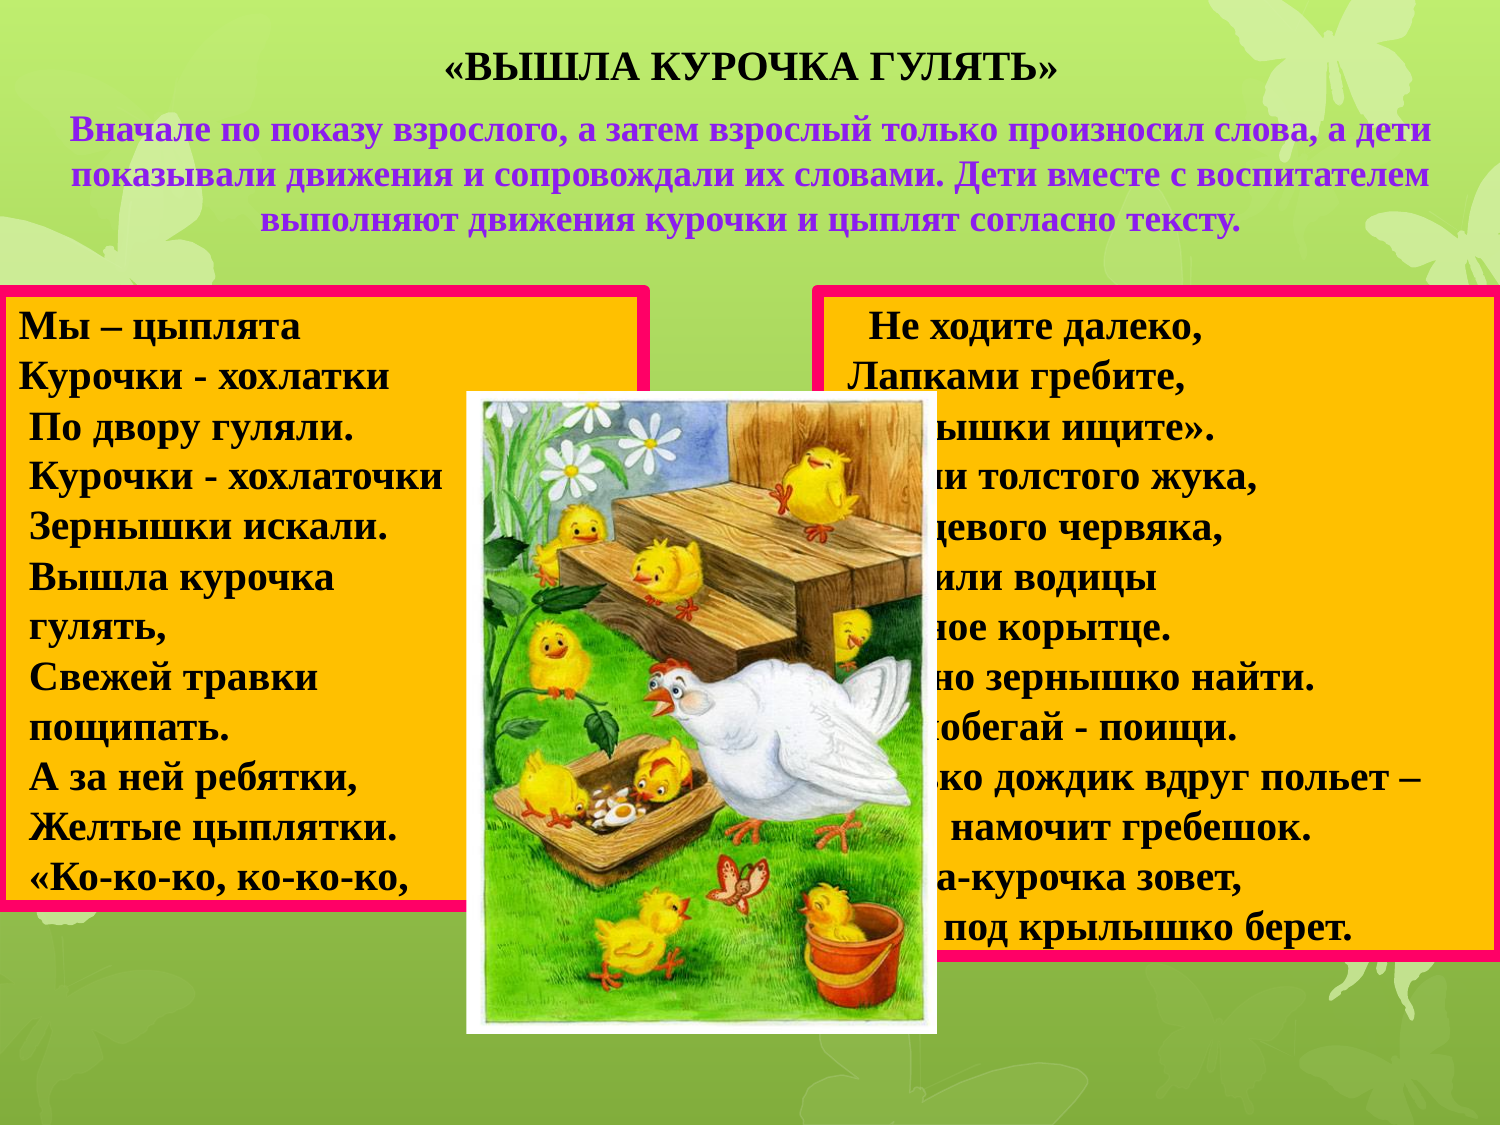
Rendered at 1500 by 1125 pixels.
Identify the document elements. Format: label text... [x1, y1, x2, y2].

text_box Вначале по показу взрослого, а затем взрослый только произносил слова, а дети показывали движения и сопровождали их словами. Дети вместе с воспитателем выполняют движения курочки и цыплят согласно тексту. [35, 96, 1465, 247]
text_box «Вышла курочка гулять» [424, 31, 1076, 96]
picture [466, 391, 937, 1034]
text_box Мы – цыплята Курочки - хохлатки По двору гуляли. Курочки - хохлаточки Зернышки искали. Вышла курочка гулять, Свежей травки пощипать. А за ней ребятки, Желтые цыплятки. «Ко-ко-ко, ко-ко-ко, [0, 291, 644, 906]
text_box Не ходите далеко, Лапками гребите, Зернышки ищите». Съели толстого жука, Дождевого червяка, Выпили водицы Полное корытце. Нужно зернышко найти. Ты побегай - поищи. Только дождик вдруг польет – Нам намочит гребешок. Мама-курочка зовет, Всех под крылышко берет. [818, 291, 1500, 956]
